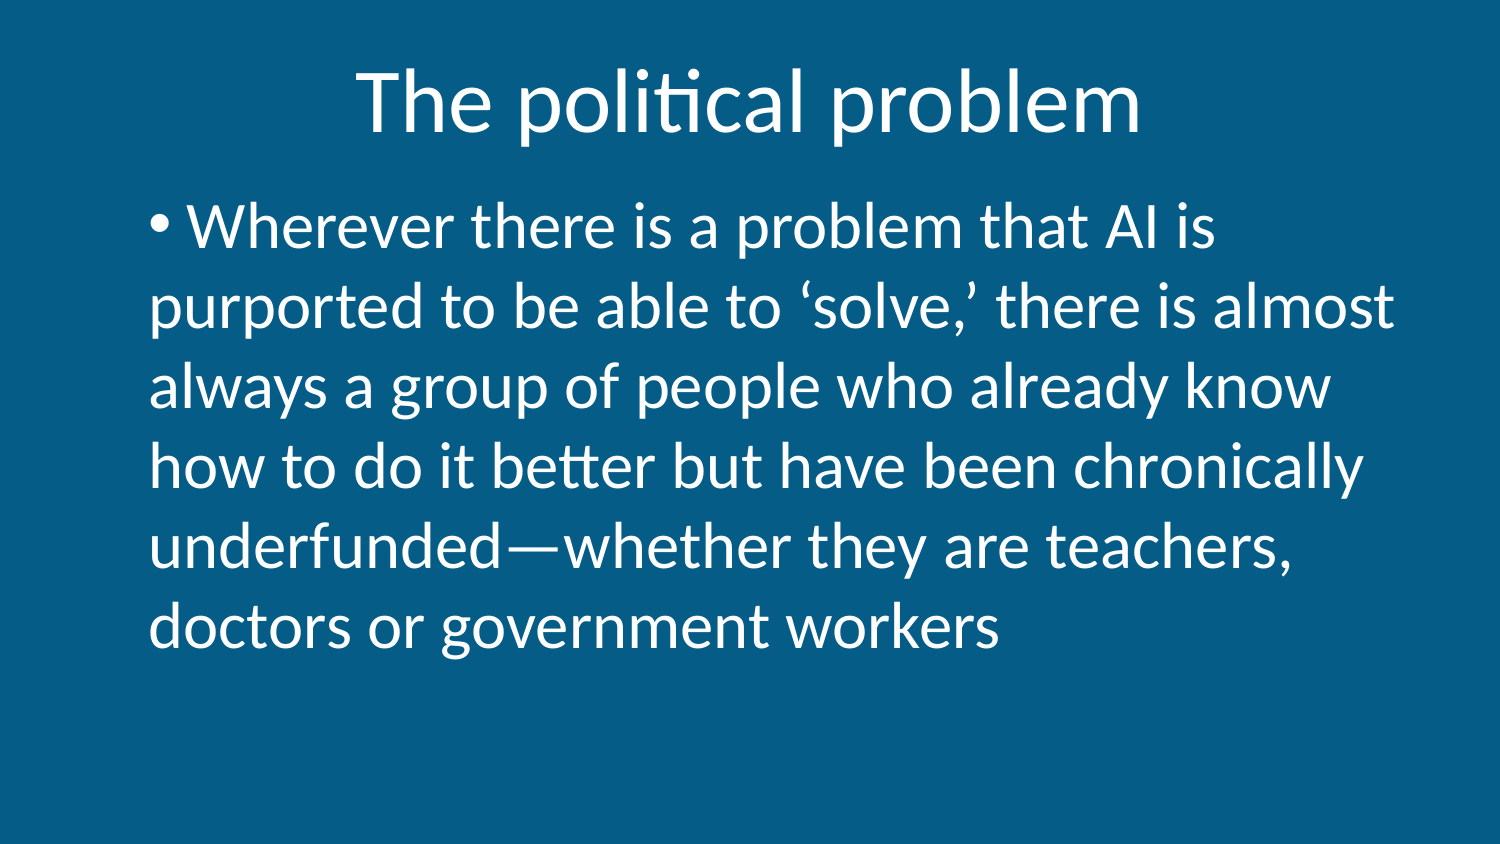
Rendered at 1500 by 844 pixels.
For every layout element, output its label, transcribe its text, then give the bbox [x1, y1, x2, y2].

list Wherever there is a problem that AI is purported to be able to ‘solve,’ there is almost always a group of people who already know how to do it better but have been chronically underfunded—whether they are teachers, doctors or government workers [75, 174, 1465, 816]
title The political problem [75, 33, 1425, 174]
